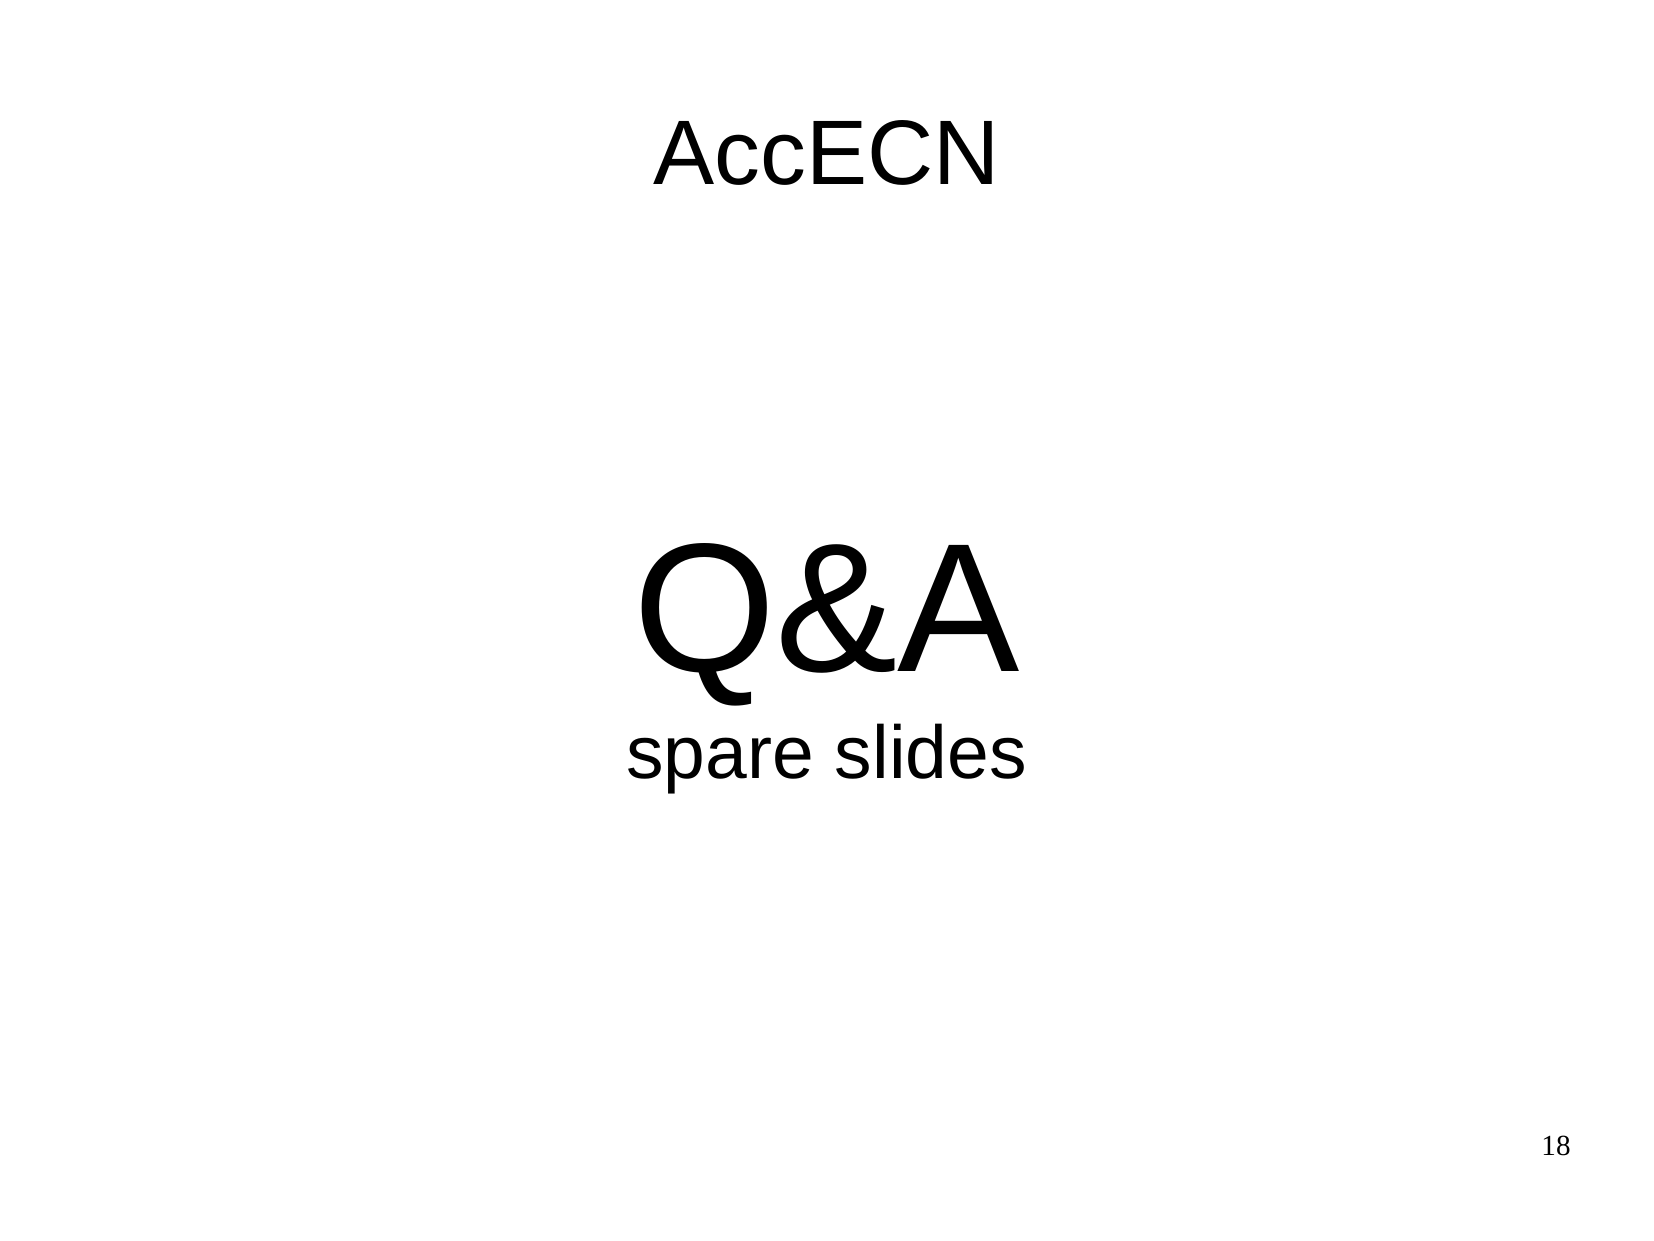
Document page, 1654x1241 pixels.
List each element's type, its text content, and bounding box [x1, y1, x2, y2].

title AccECN [82, 49, 1571, 257]
subtitle Q&A spare slides [82, 290, 1571, 1010]
